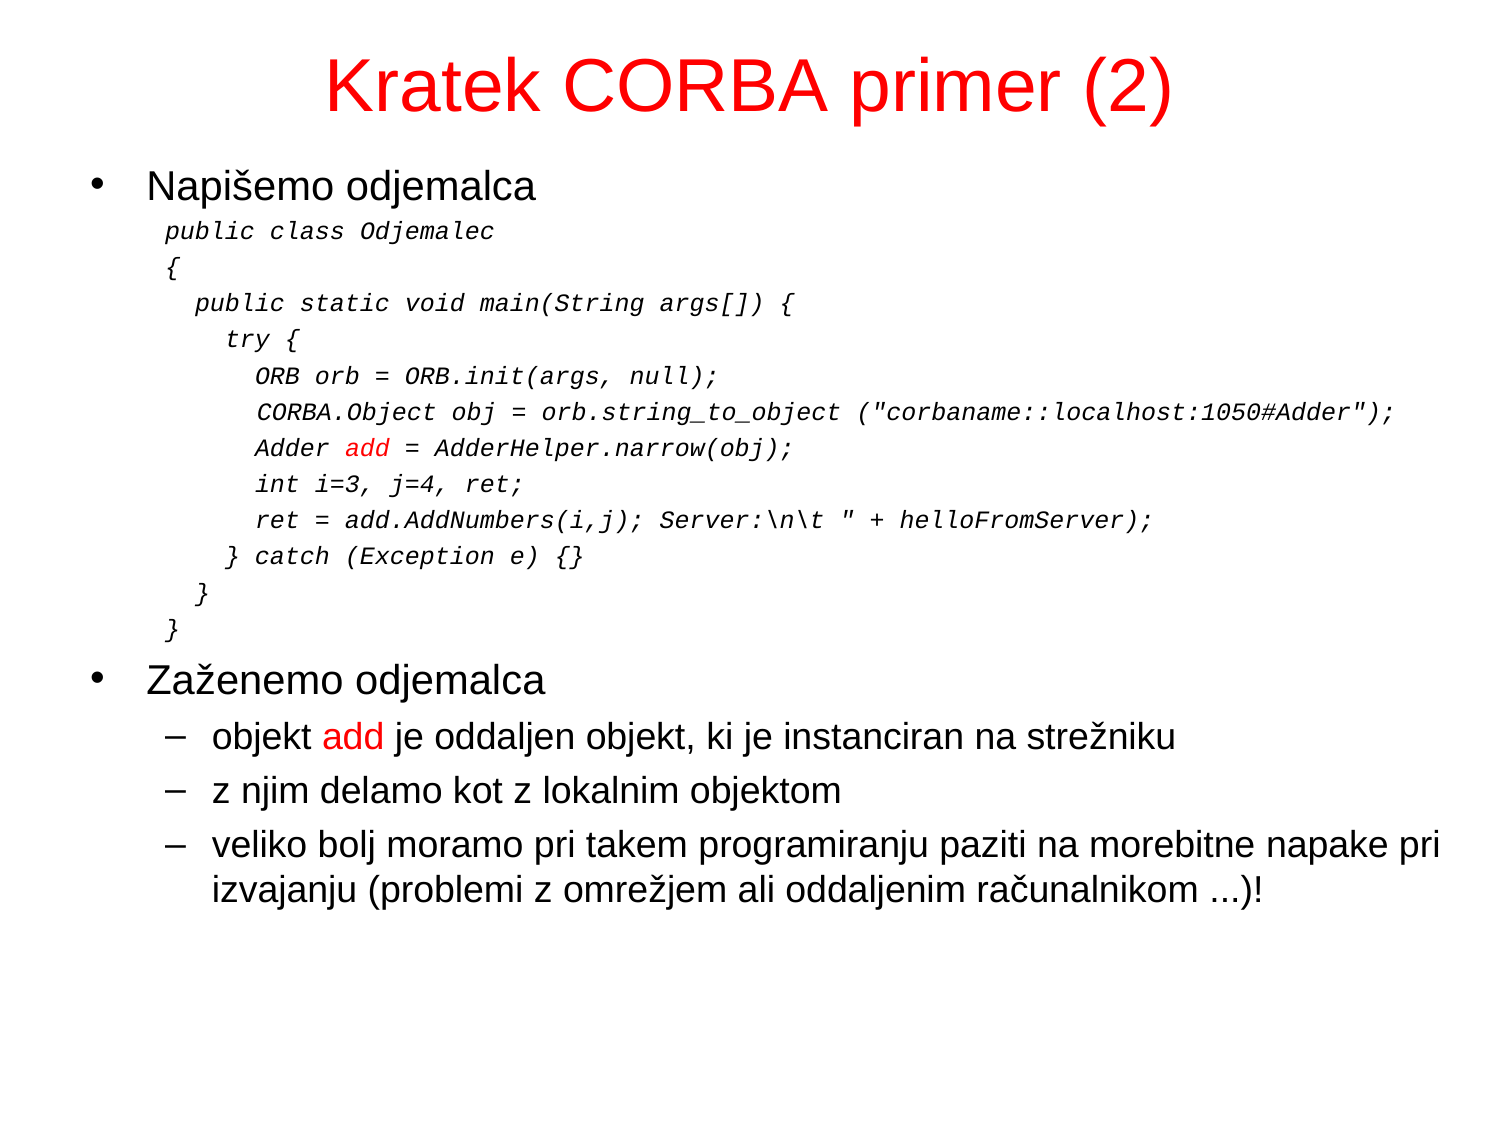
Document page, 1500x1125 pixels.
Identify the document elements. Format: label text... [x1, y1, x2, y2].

title Kratek CORBA primer (2) [75, 18, 1426, 145]
list Napišemo odjemalca public class Odjemalec { public static void main(String args[]) { try { ORB orb = ORB.init(args, null); CORBA.Object obj = orb.string_to_object ("corbaname::localhost:1050#Adder"); Adder add = AdderHelper.narrow(obj); int i=3, j=4, ret; ret = add.AddNumbers(i,j); Server:\n\t " + helloFromServer); } catch (Exception e) {} } } Zaženemo odjemalca objekt add je oddaljen objekt, ki je instanciran na strežniku z njim delamo kot z lokalnim objektom veliko bolj moramo pri takem programiranju paziti na morebitne napake pri izvajanju (problemi z omrežjem ali oddaljenim računalnikom ...)! [75, 150, 1471, 1015]
